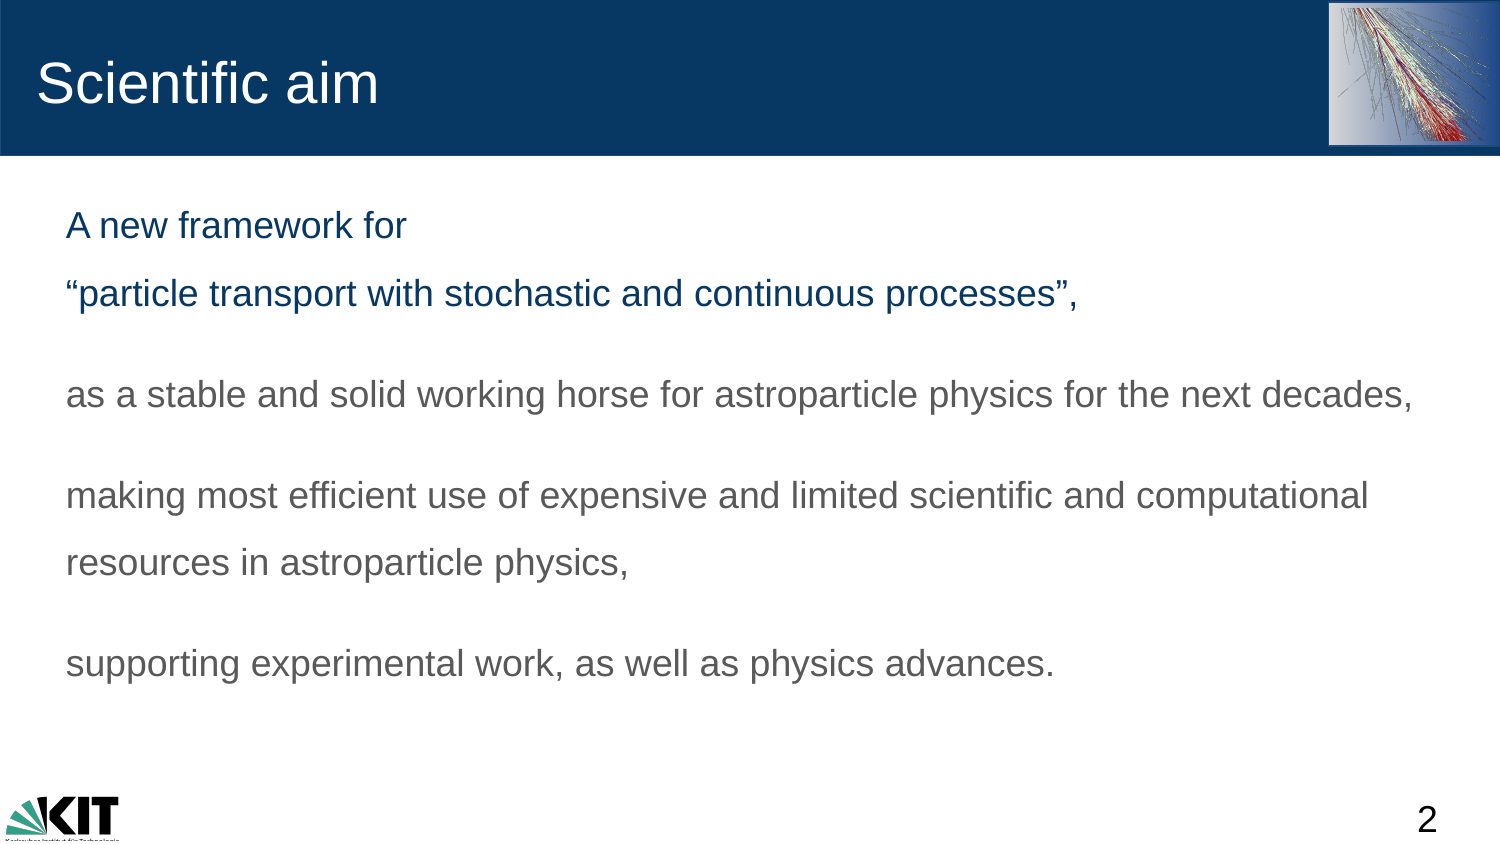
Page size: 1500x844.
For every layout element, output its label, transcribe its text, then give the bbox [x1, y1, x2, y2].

picture [1338, 8, 1490, 141]
picture [5, 794, 120, 841]
text_box A new framework for “particle transport with stochastic and continuous processes”, as a stable and solid working horse for astroparticle physics for the next decades, making most efficient use of expensive and limited scientific and computational resources in astroparticle physics, supporting experimental work, as well as physics advances. [51, 164, 1449, 725]
text_box <number> [1402, 785, 1493, 844]
text_box Scientific aim [21, 30, 1290, 125]
